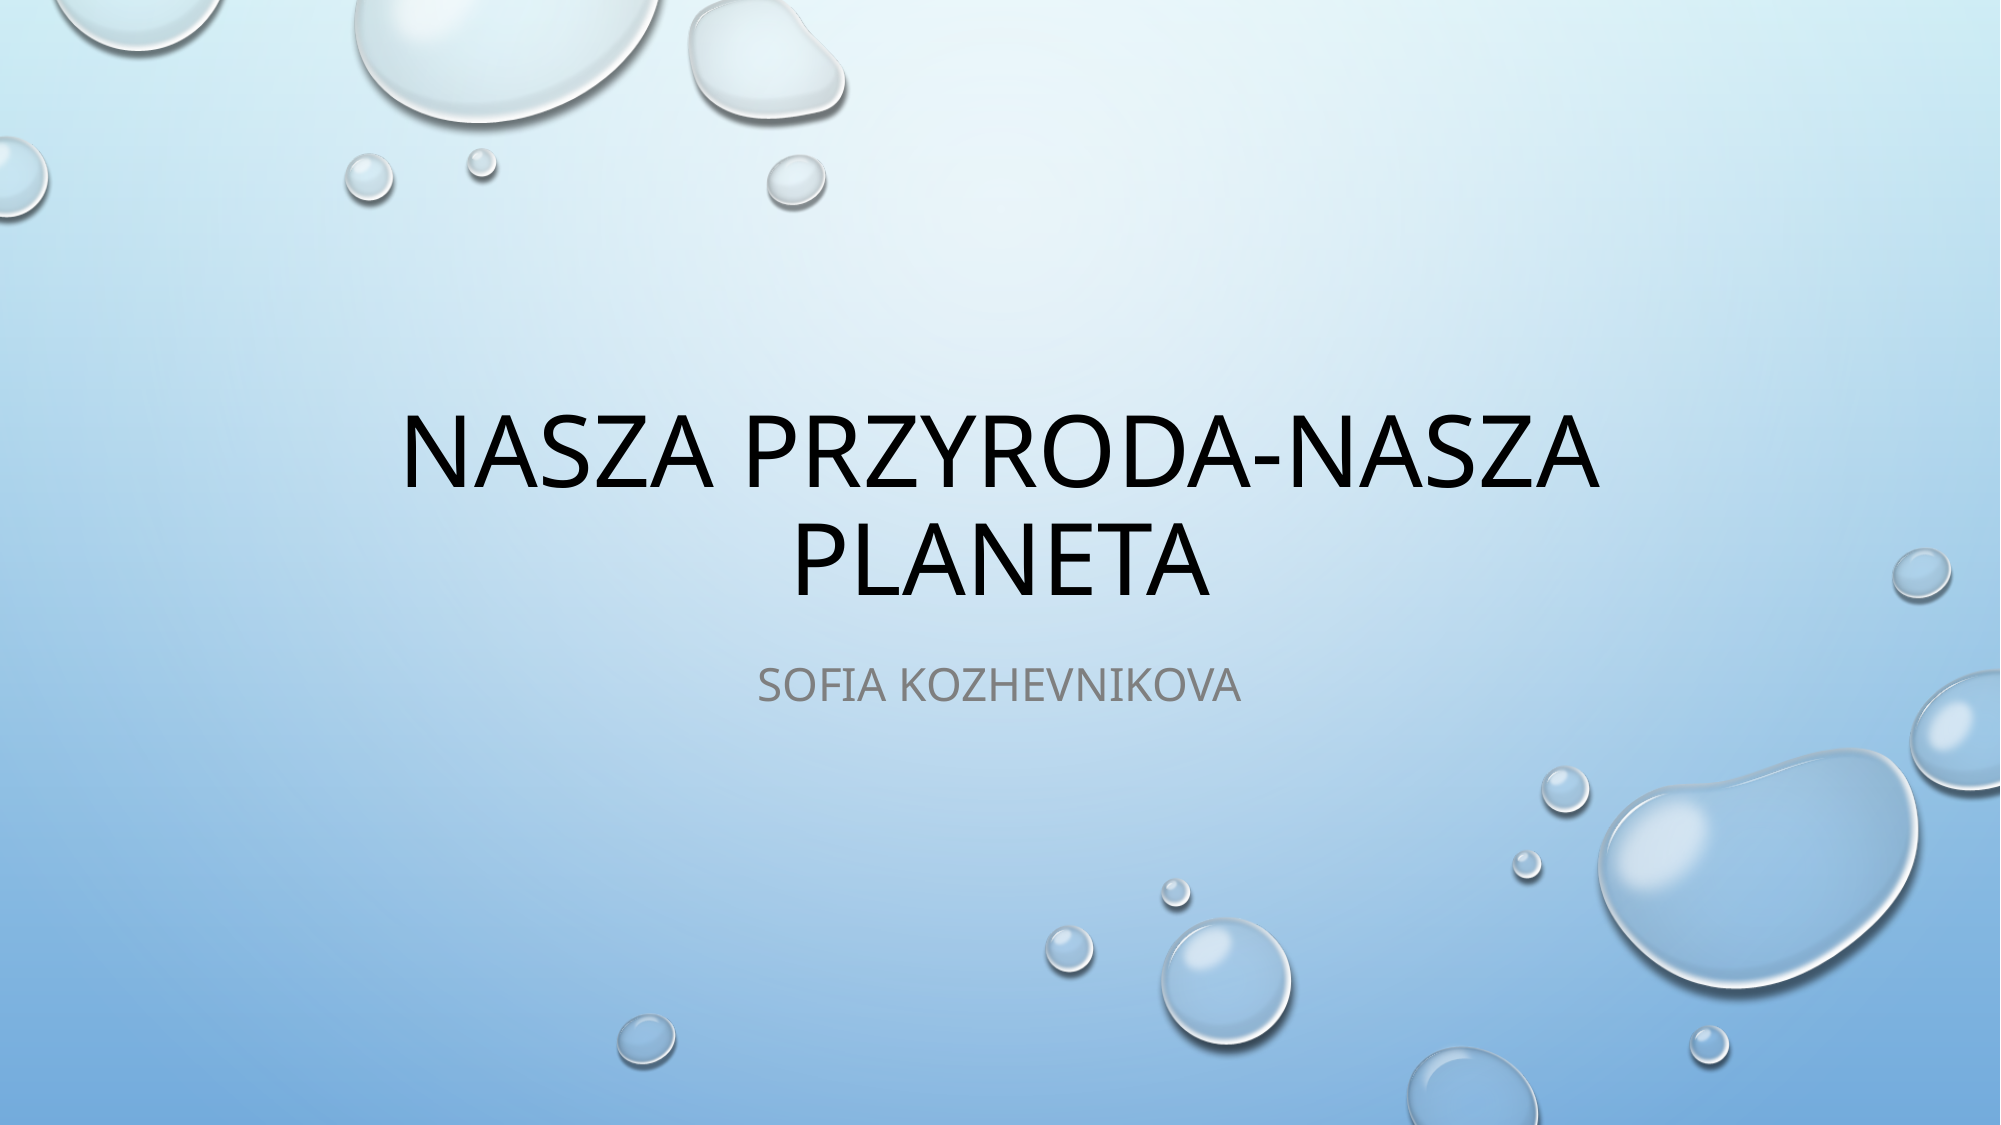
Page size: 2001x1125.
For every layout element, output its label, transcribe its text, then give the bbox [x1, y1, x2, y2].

title Nasza przyroda-nasza planeta [287, 213, 1713, 625]
subtitle Sofia kozhevnikova [287, 637, 1713, 863]
